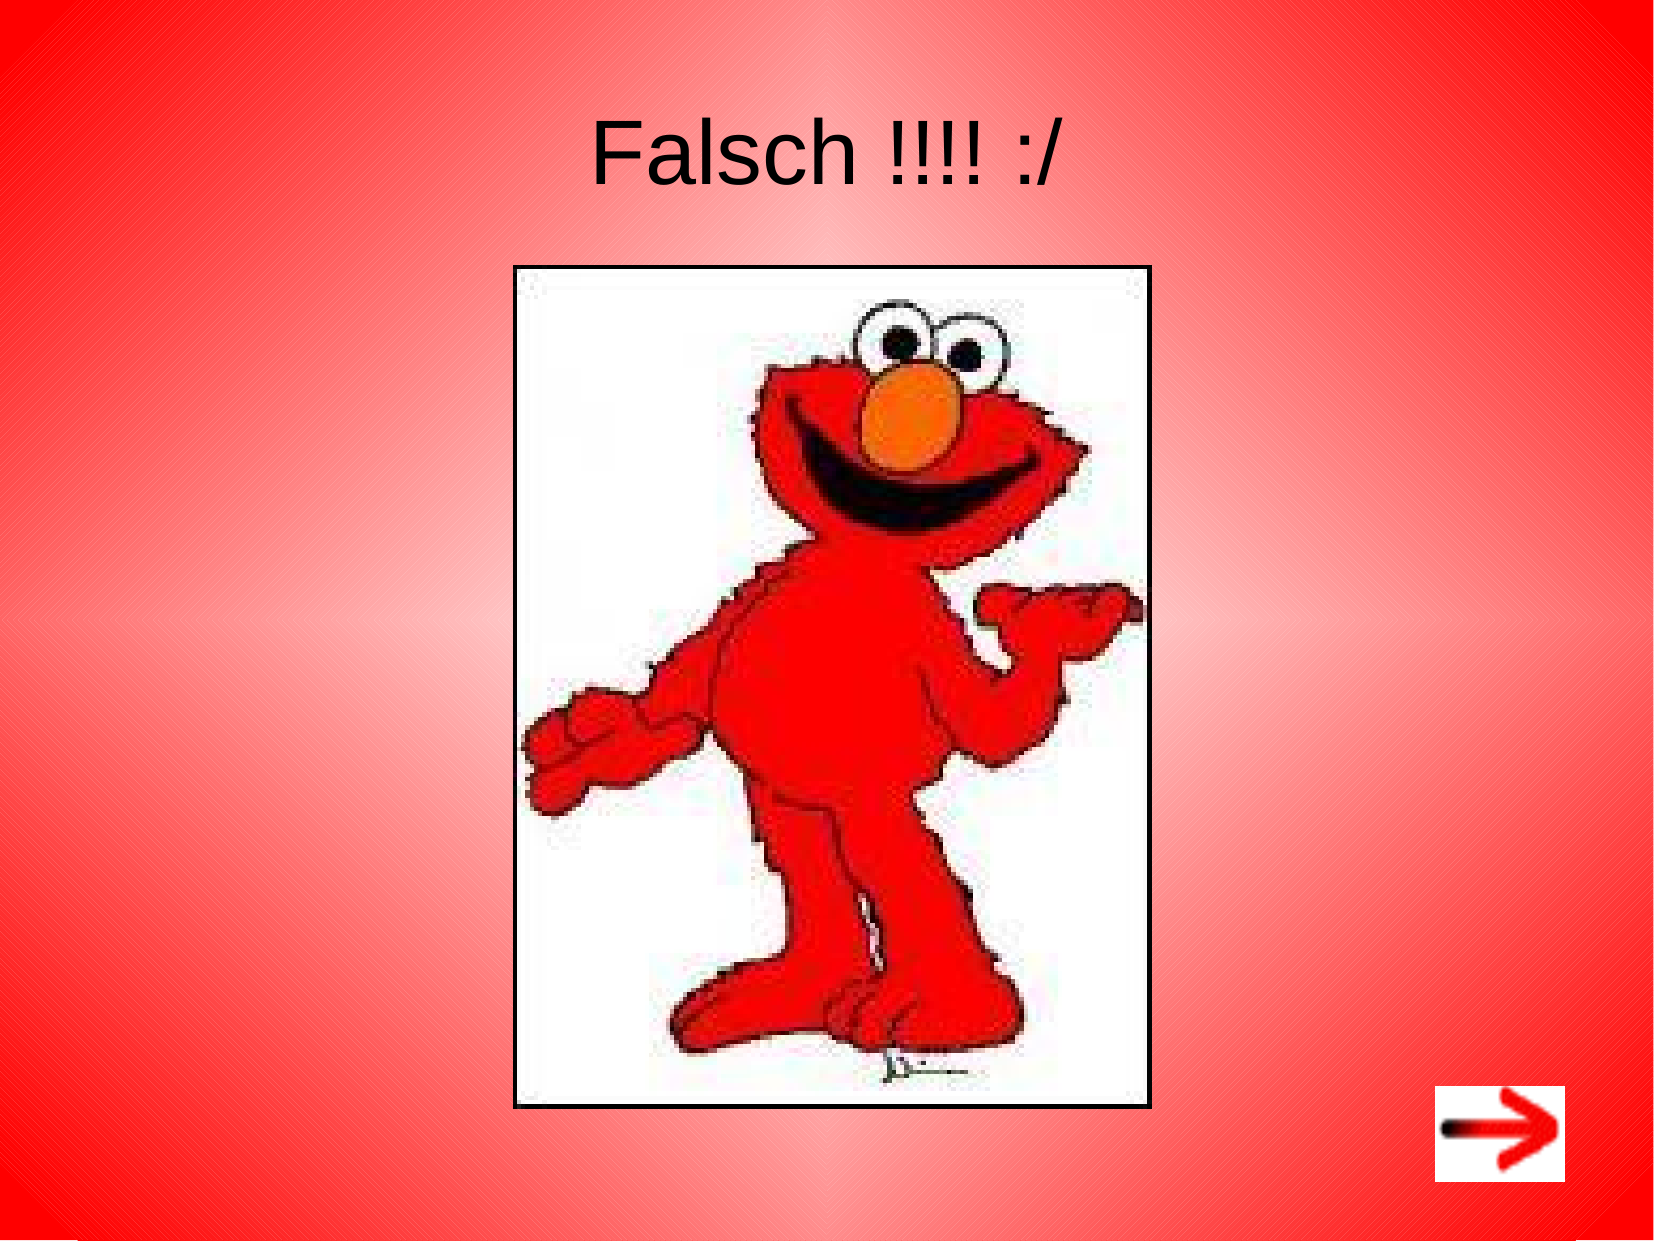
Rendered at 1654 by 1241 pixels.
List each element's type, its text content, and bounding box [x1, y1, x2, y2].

picture [1435, 1086, 1565, 1182]
picture [513, 265, 1152, 1109]
title Falsch !!!! :/ [82, 49, 1571, 257]
